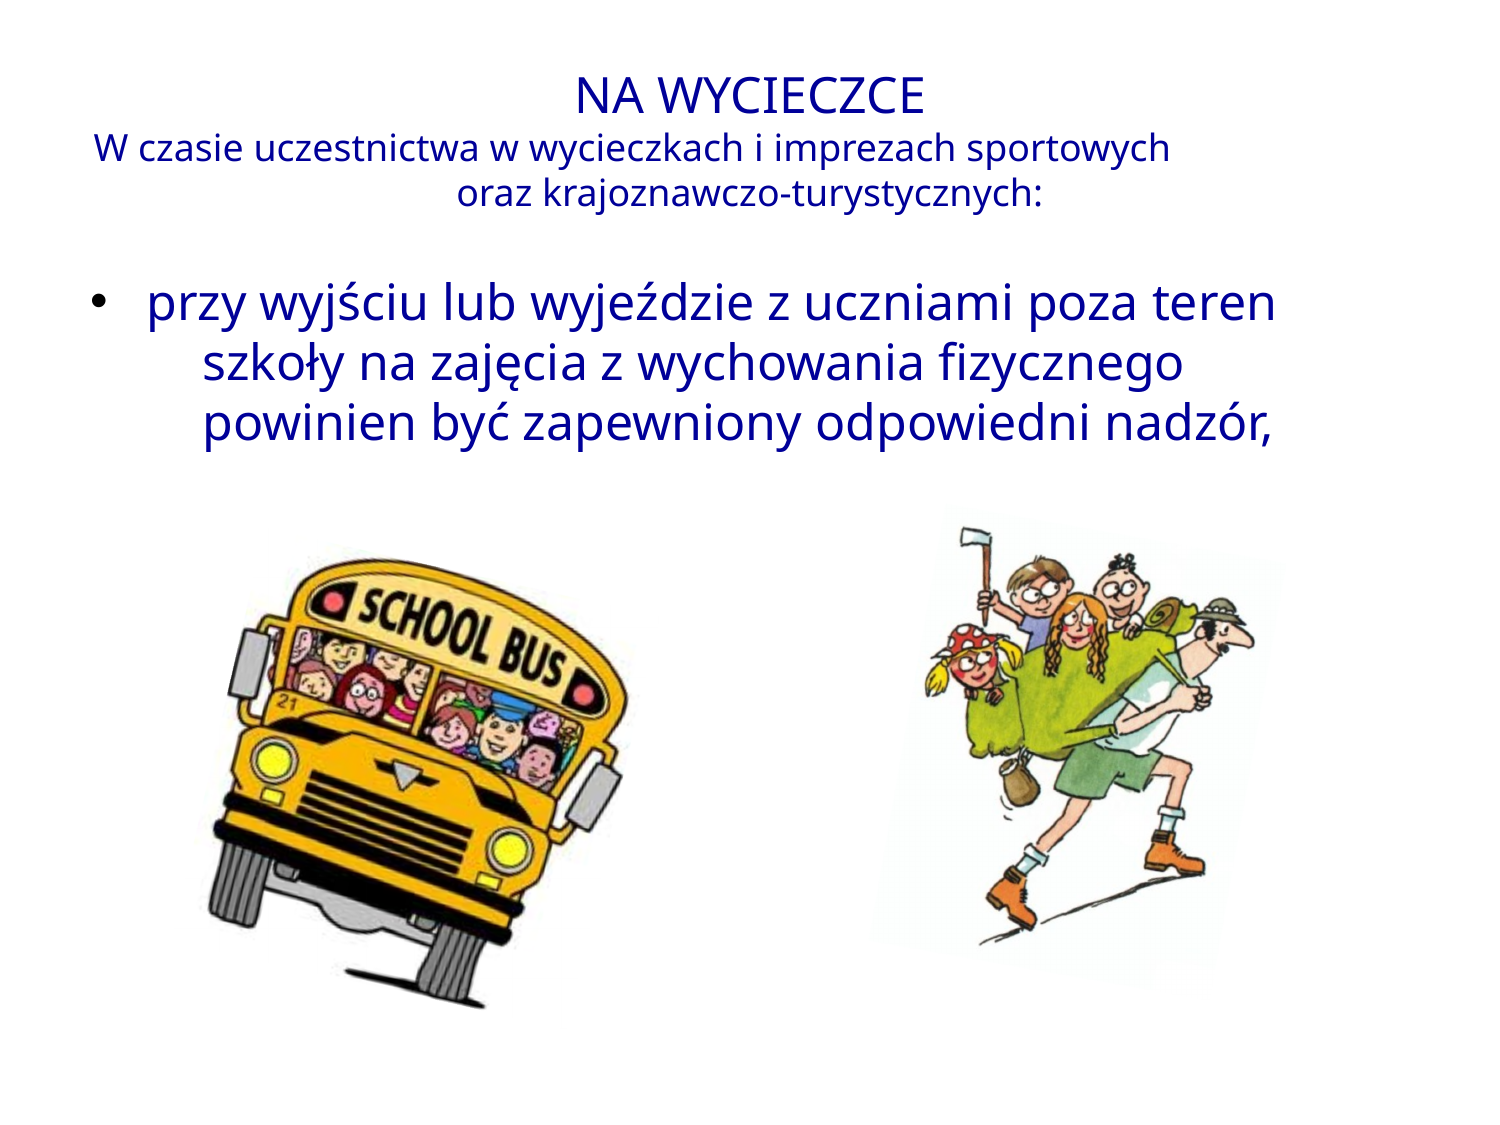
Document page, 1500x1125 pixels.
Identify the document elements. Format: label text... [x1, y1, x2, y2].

title NA WYCIECZCE W czasie uczestnictwa w wycieczkach i imprezach sportowych oraz krajoznawczo-turystycznych: [75, 45, 1426, 233]
list przy wyjściu lub wyjeździe z uczniami poza teren szkoły na zajęcia z wychowania fizycznego powinien być zapewniony odpowiedni nadzór, [75, 262, 1426, 1005]
picture [171, 527, 659, 1029]
picture [868, 503, 1286, 1001]
